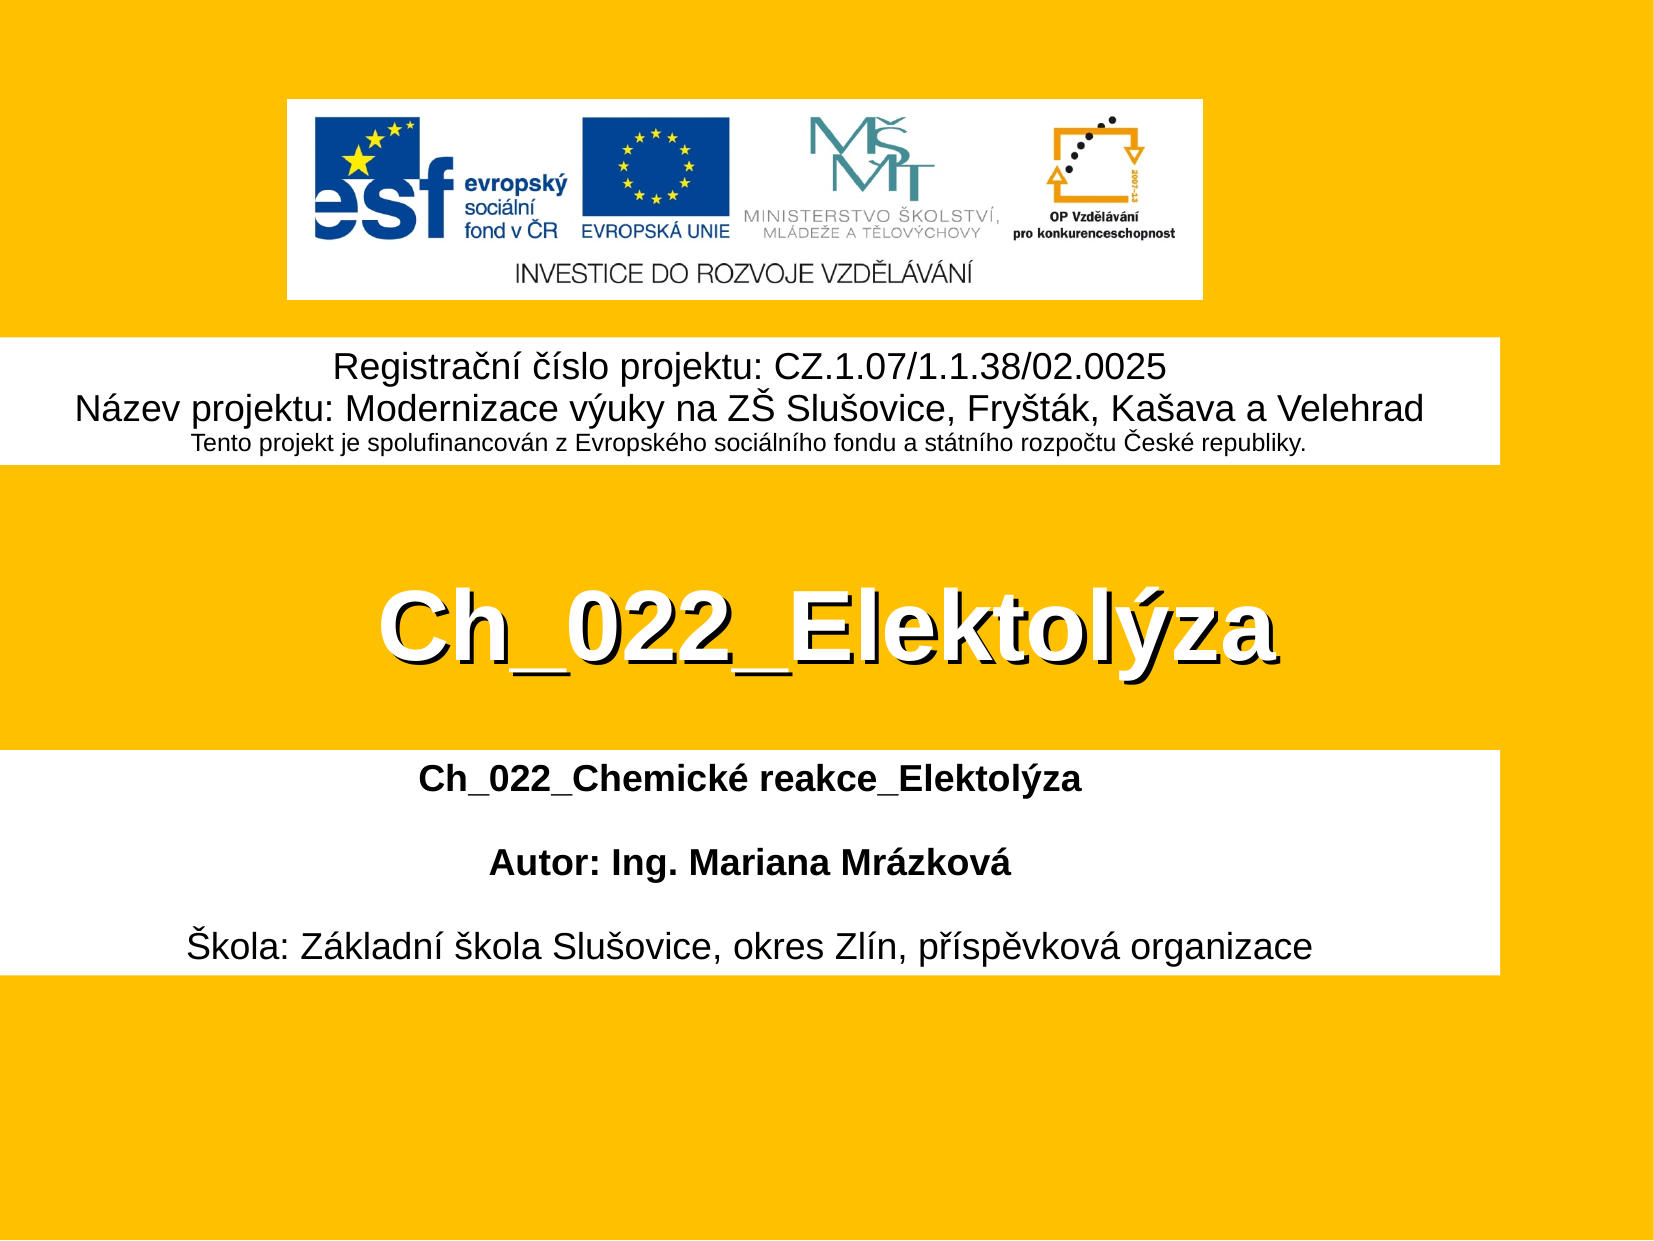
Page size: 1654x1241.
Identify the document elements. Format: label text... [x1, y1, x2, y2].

text_box Ch_022_Chemické reakce_Elektolýza Autor: Ing. Mariana Mrázková Škola: Základní škola Slušovice, okres Zlín, příspěvková organizace [0, 750, 1501, 976]
picture [287, 99, 1203, 300]
text_box Registrační číslo projektu: CZ.1.07/1.1.38/02.0025 Název projektu: Modernizace výuky na ZŠ Slušovice, Fryšták, Kašava a Velehrad Tento projekt je spolufinancován z Evropského sociálního fondu a státního rozpočtu České republiky. [0, 337, 1501, 465]
title Ch_022_Elektolýza [82, 516, 1571, 724]
